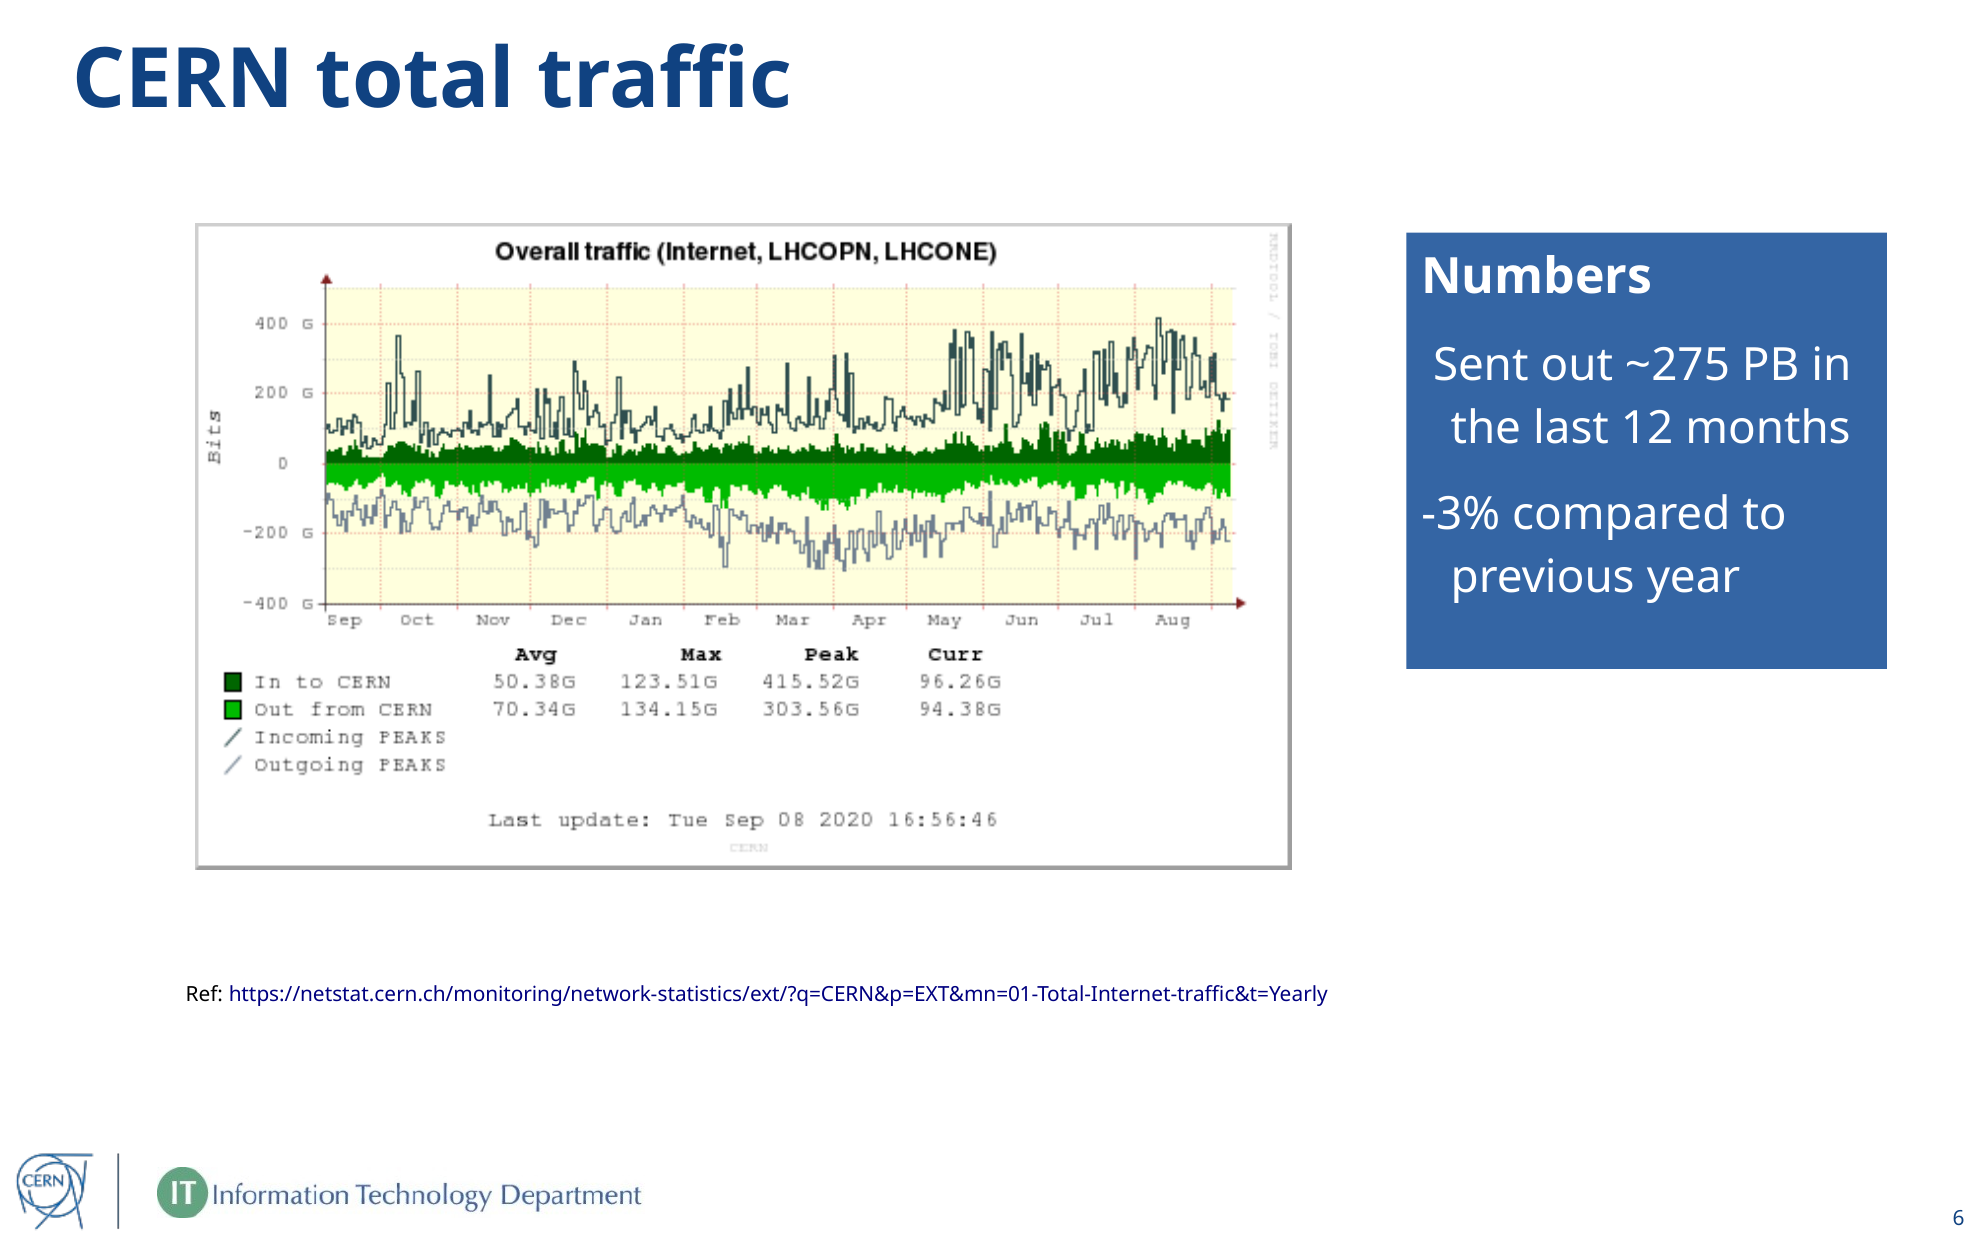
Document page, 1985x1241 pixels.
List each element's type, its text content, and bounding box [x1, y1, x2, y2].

picture [19, 1188, 64, 1207]
picture [38, 1207, 55, 1215]
text_box Ref: https://netstat.cern.ch/monitoring/network-statistics/ext/?q=CERN&p=EXT&mn=01-Total-Internet-traffic&t=Yearly [170, 971, 1836, 1185]
picture [51, 1200, 64, 1215]
title CERN total traffic [72, 0, 1834, 166]
picture [157, 1167, 948, 1218]
picture [195, 223, 1292, 870]
text_box Numbers Sent out ~275 PB in the last 12 months -3% compared to previous year [1406, 232, 1887, 669]
picture [16, 1188, 64, 1236]
